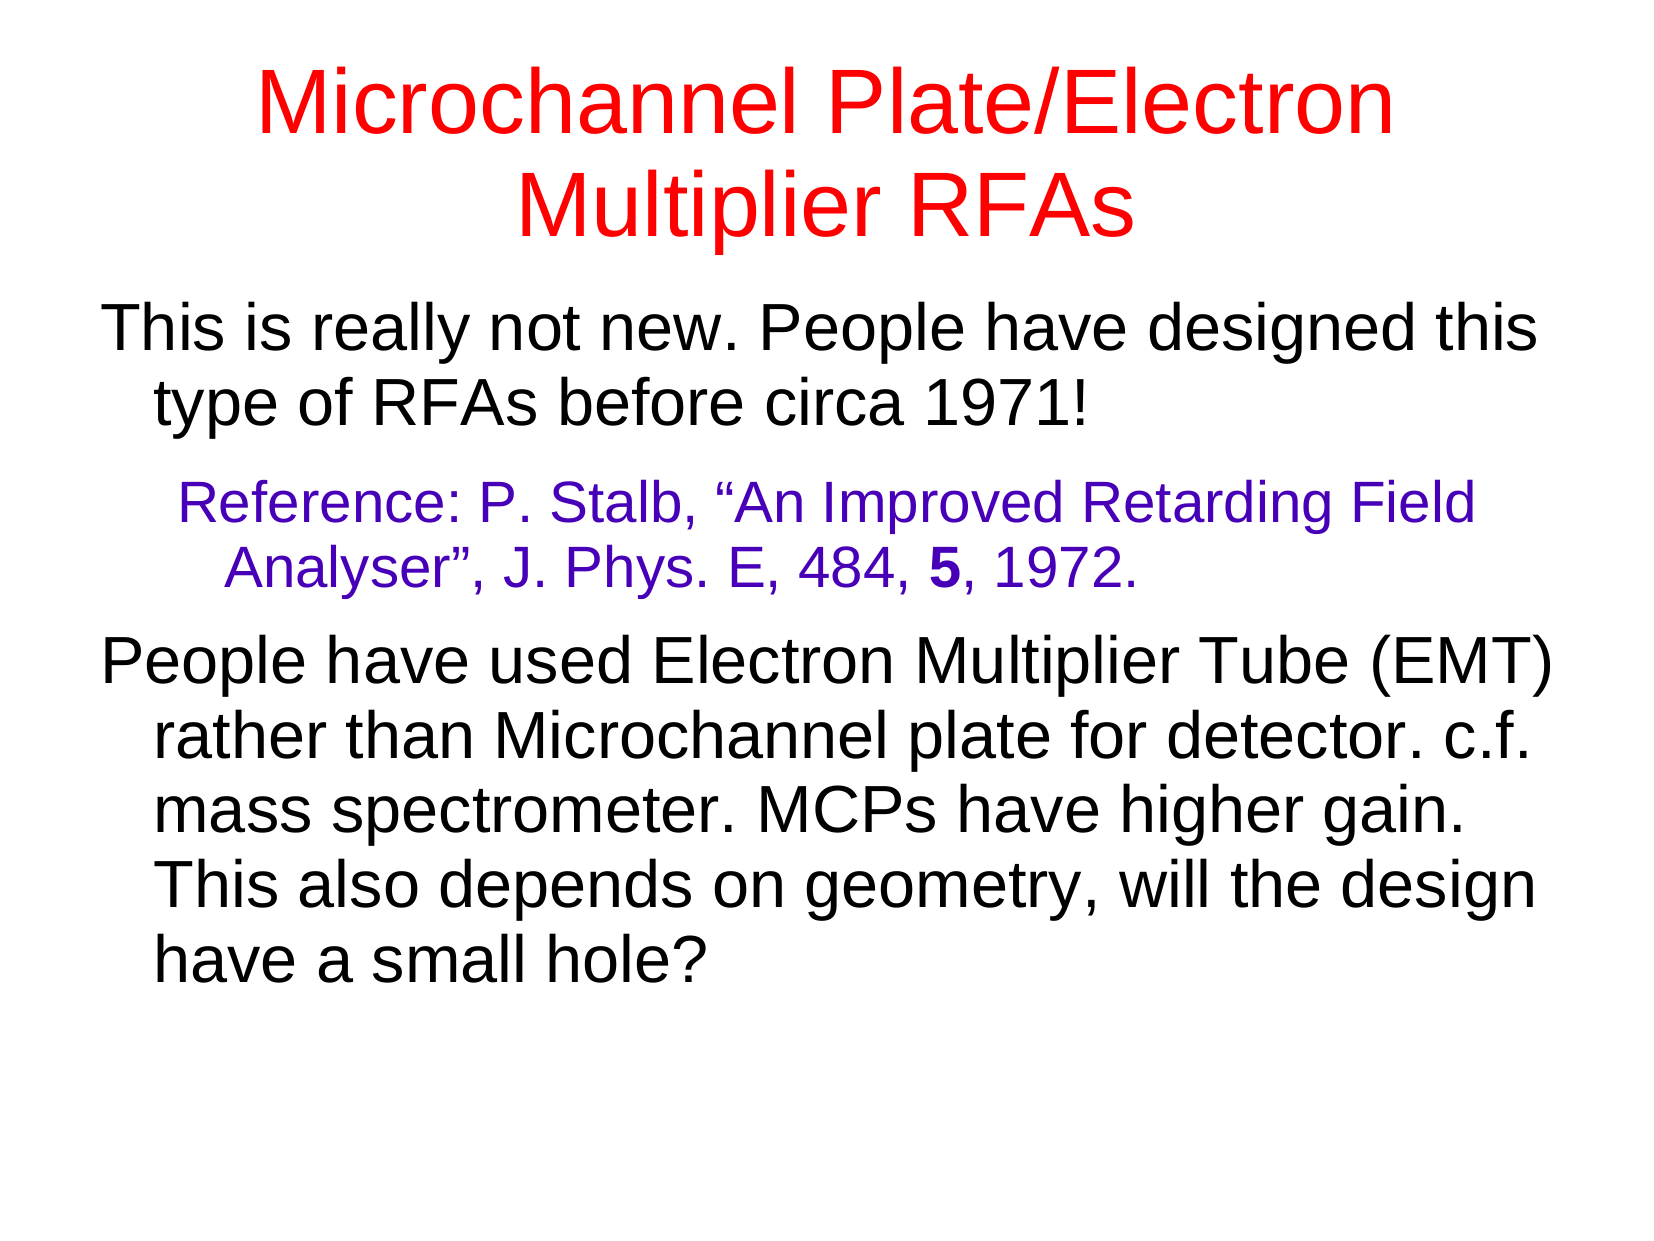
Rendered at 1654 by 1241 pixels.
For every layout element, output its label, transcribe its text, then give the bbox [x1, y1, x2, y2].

title Microchannel Plate/Electron Multiplier RFAs [82, 50, 1571, 256]
list This is really not new. People have designed this type of RFAs before circa 1971! Reference: P. Stalb, “An Improved Retarding Field Analyser”, J. Phys. E, 484, 5, 1972. People have used Electron Multiplier Tube (EMT) rather than Microchannel plate for detector. c.f. mass spectrometer. MCPs have higher gain. This also depends on geometry, will the design have a small hole? [82, 290, 1571, 1094]
